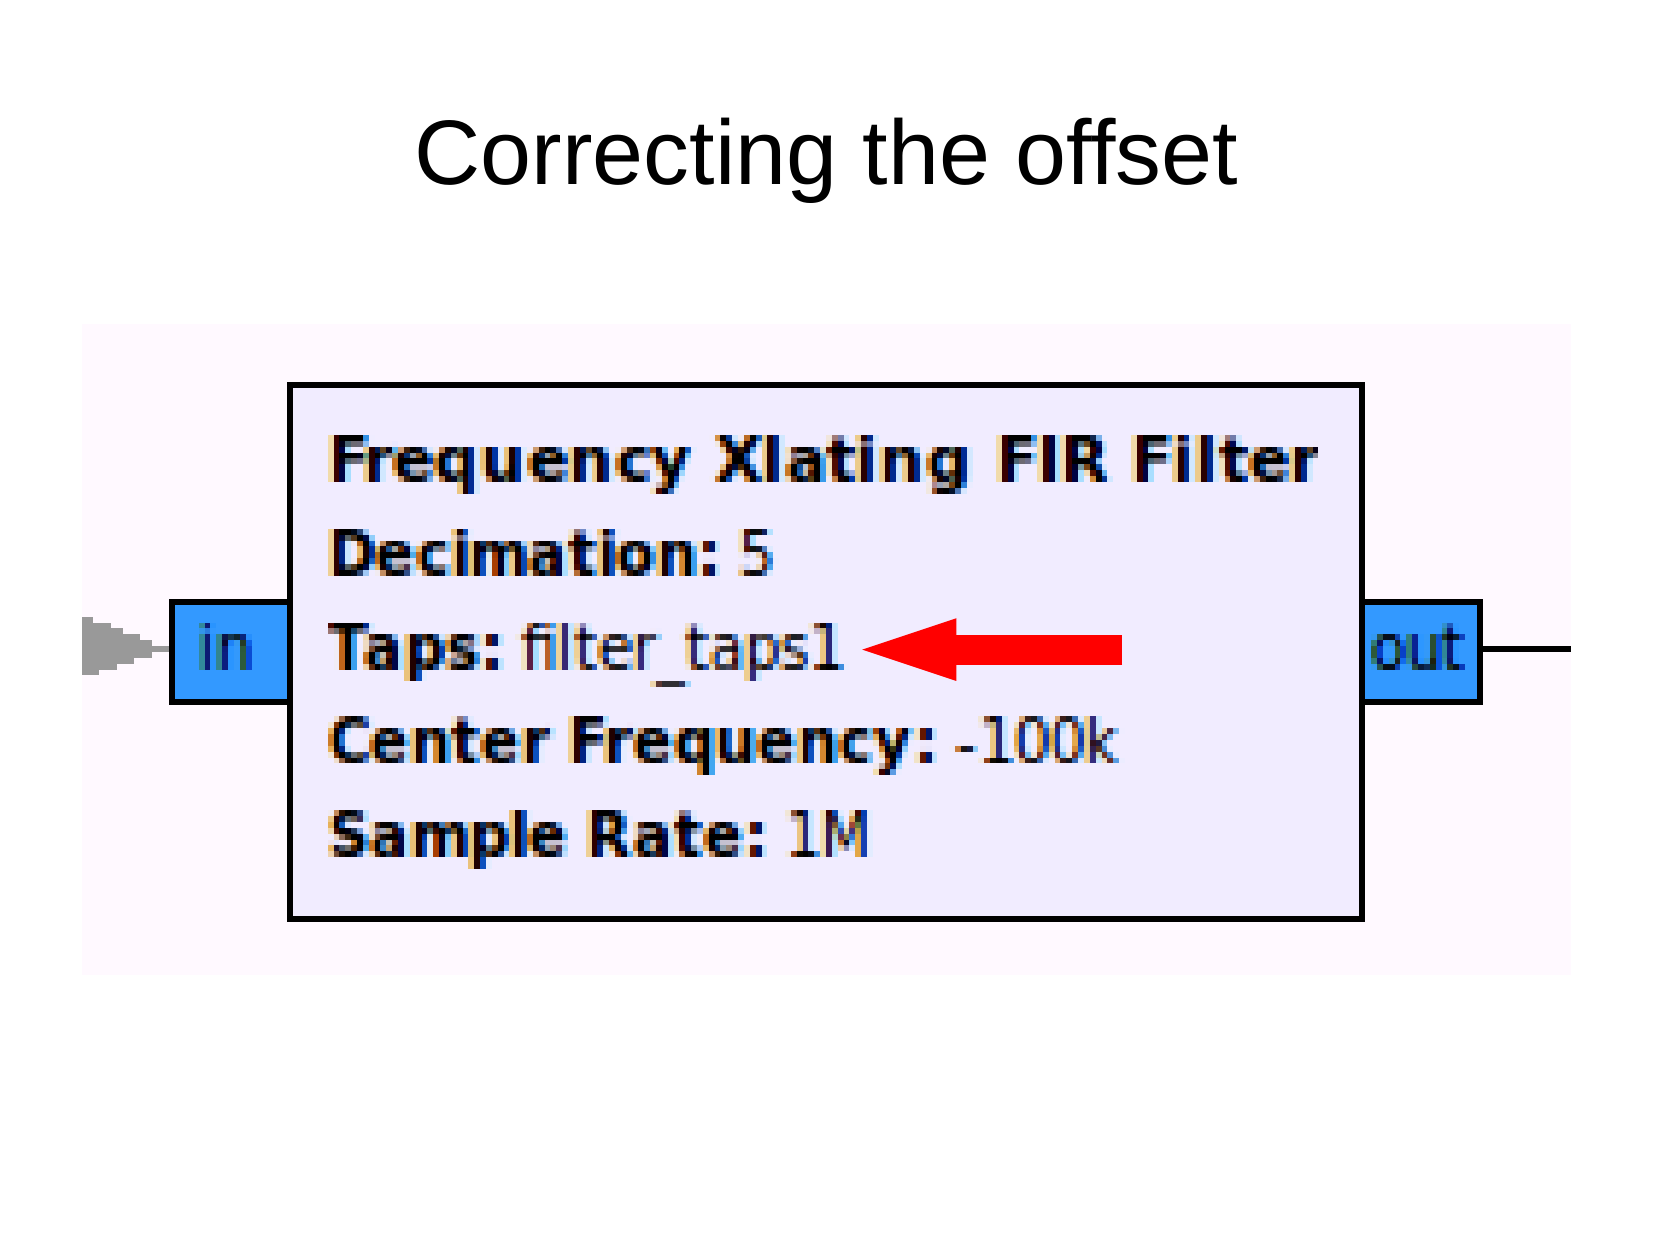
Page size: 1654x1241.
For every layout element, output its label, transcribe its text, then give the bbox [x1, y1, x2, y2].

title Correcting the offset [82, 49, 1571, 257]
picture [82, 324, 1571, 975]
